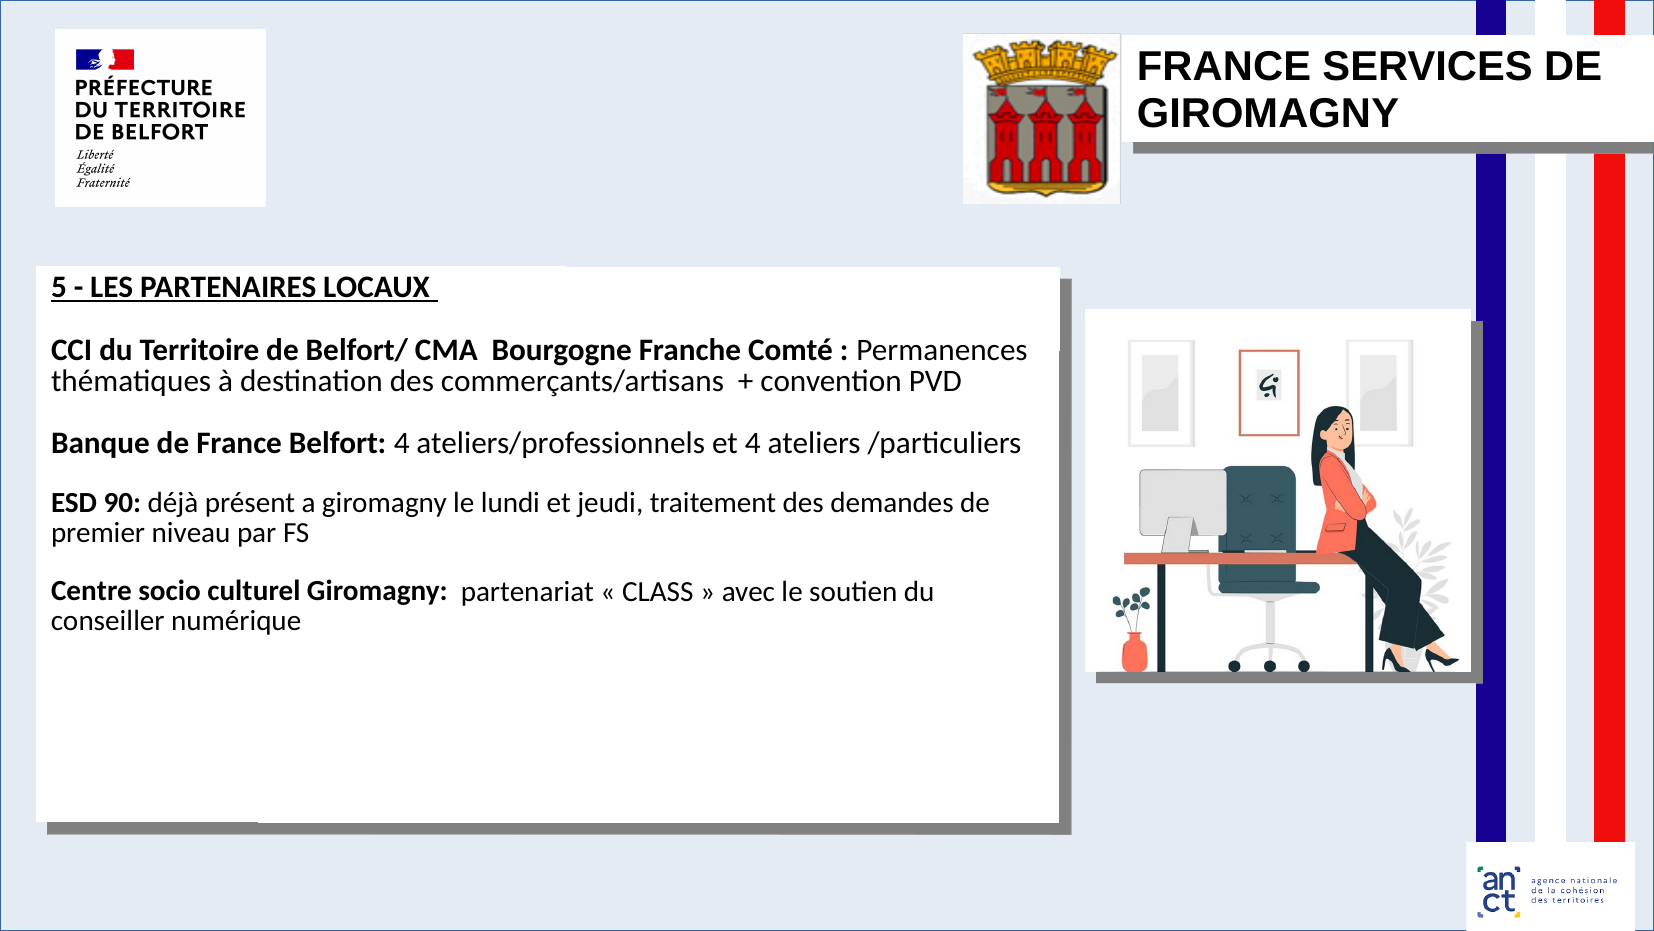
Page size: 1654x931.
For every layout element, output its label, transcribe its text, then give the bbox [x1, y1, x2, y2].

picture [55, 29, 266, 207]
picture [1466, 842, 1636, 931]
text_box [0, 0, 1654, 931]
text_box FRANCE SERVICES DE GIROMAGNY [1123, 35, 1654, 142]
picture [963, 32, 1123, 204]
picture [1085, 309, 1471, 672]
text_box 5 - LES PARTENAIRES LOCAUX CCI du Territoire de Belfort/ CMA Bourgogne Franche Comté : Permanences thématiques à destination des commerçants/artisans + convention PVD Banque de France Belfort: 4 ateliers/professionnels et 4 ateliers /particuliers ESD 90: déjà présent a giromagny le lundi et jeudi, traitement des demandes de premier niveau par FS Centre socio culturel Giromagny: partenariat « CLASS » avec le soutien du conseiller numérique [36, 266, 1060, 823]
